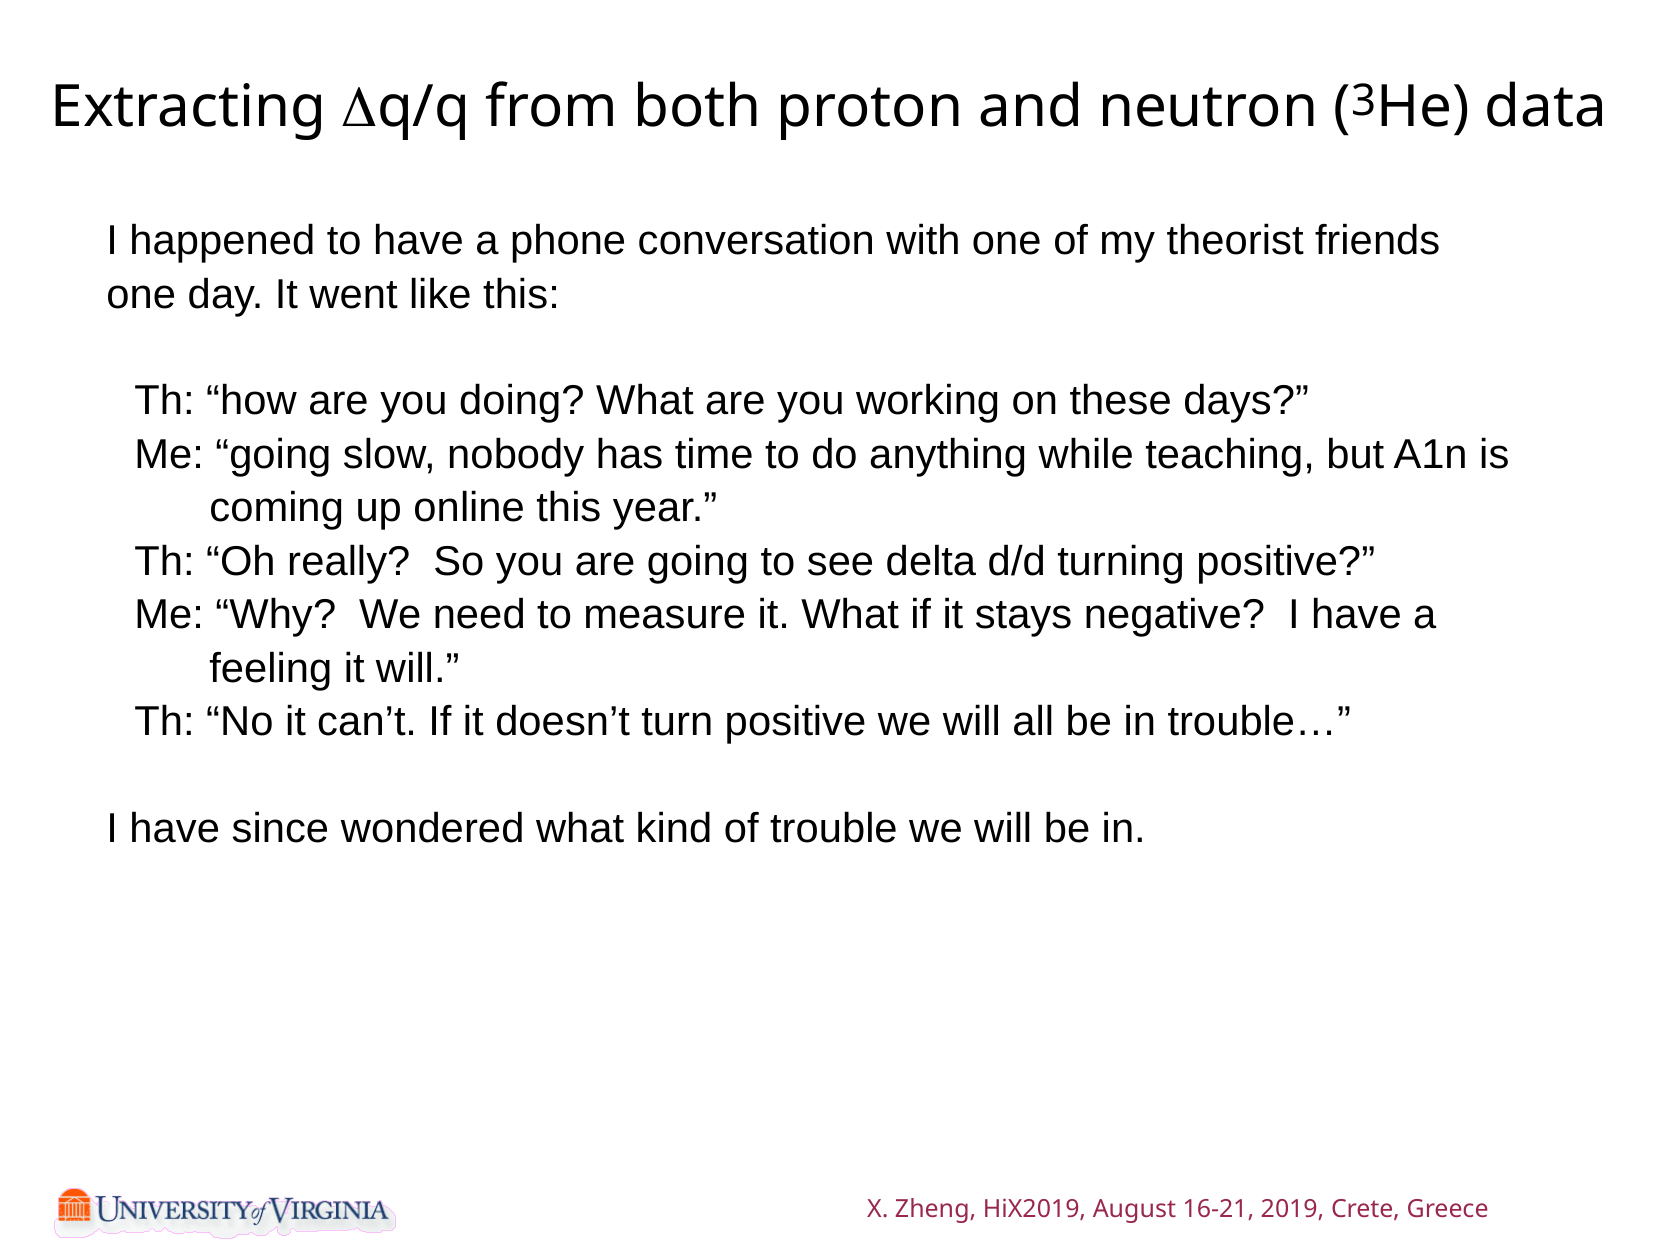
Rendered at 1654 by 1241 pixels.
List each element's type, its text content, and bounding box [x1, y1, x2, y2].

text_box I happened to have a phone conversation with one of my theorist friends one day. It went like this: Th: “how are you doing? What are you working on these days?” Me: “going slow, nobody has time to do anything while teaching, but A1n is coming up online this year.” Th: “Oh really? So you are going to see delta d/d turning positive?” Me: “Why? We need to measure it. What if it stays negative? I have a feeling it will.” Th: “No it can’t. If it doesn’t turn positive we will all be in trouble…” I have since wondered what kind of trouble we will be in. [91, 202, 1527, 1141]
picture [35, 1171, 409, 1241]
title Extracting Dq/q from both proton and neutron (3He) data [41, 54, 1616, 154]
